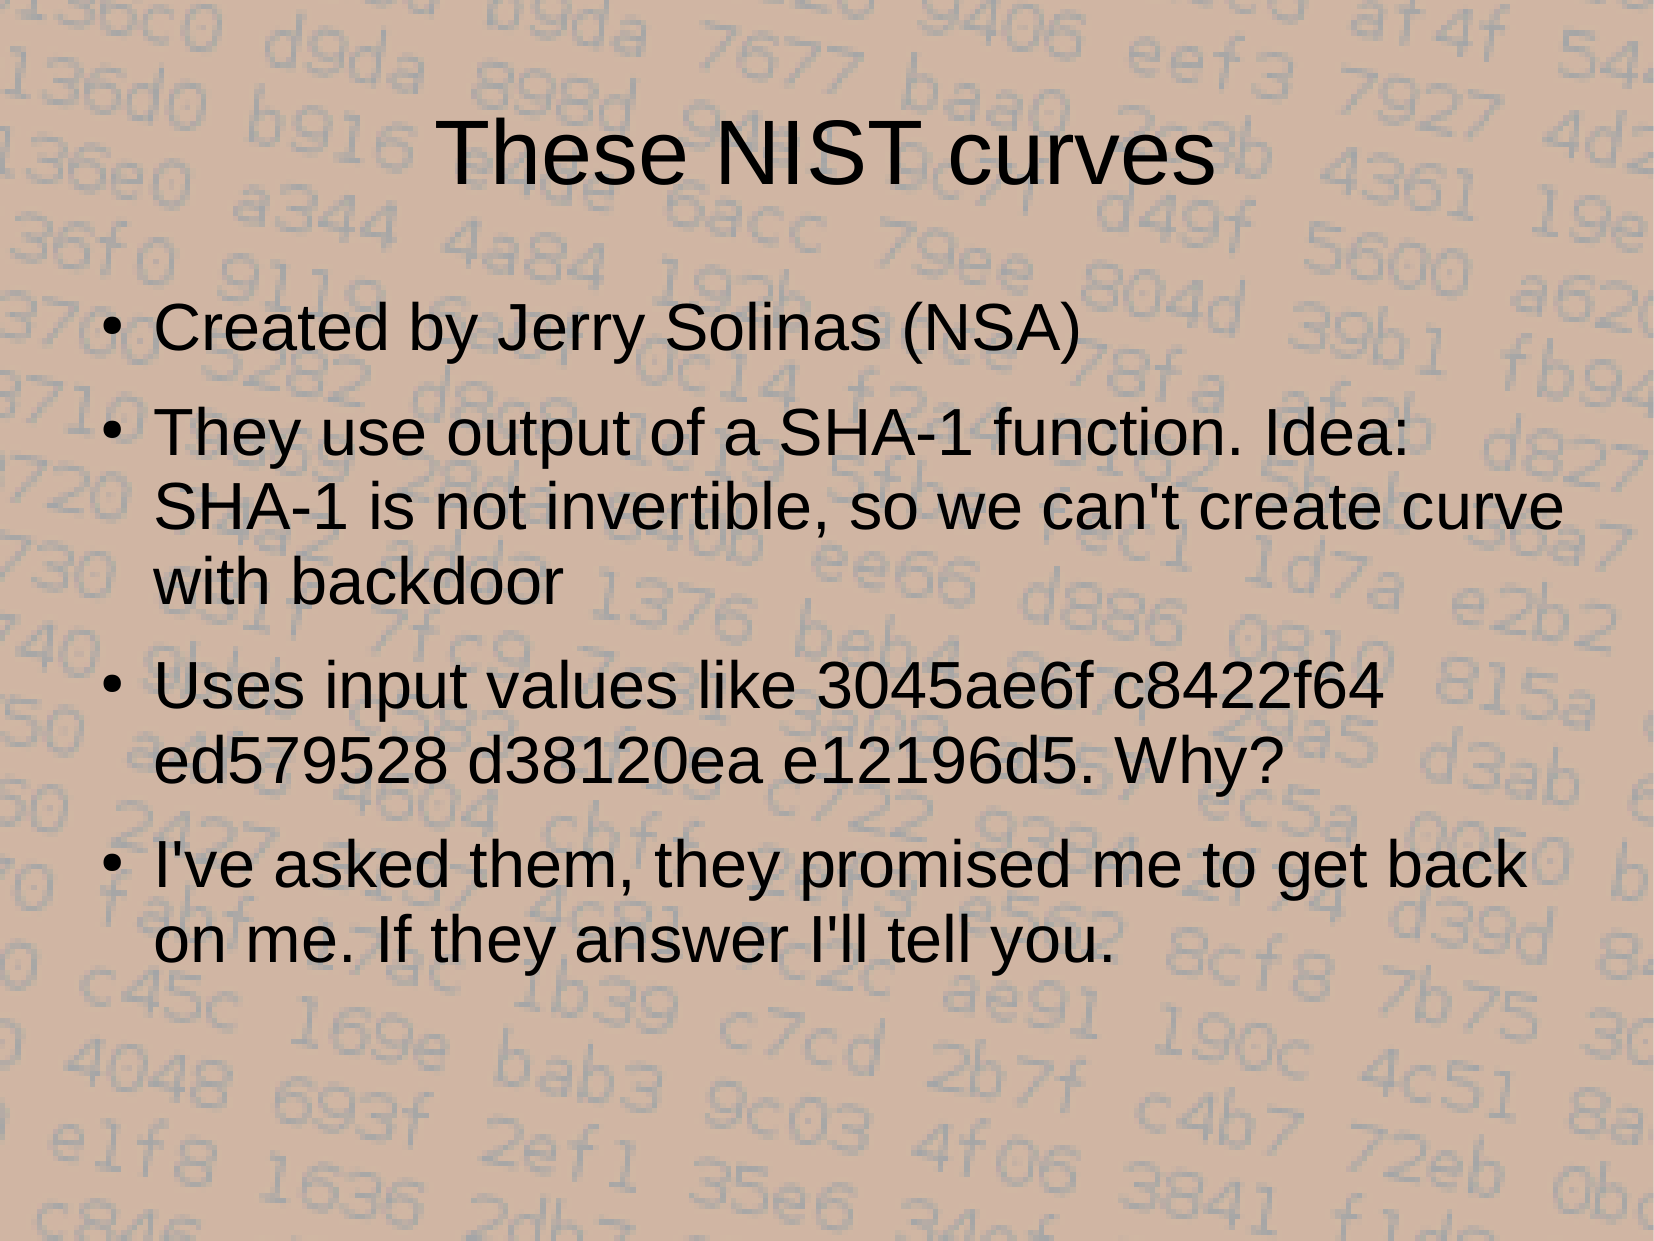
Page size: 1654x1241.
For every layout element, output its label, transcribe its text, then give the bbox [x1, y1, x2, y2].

title These NIST curves [82, 49, 1571, 257]
list Created by Jerry Solinas (NSA) They use output of a SHA-1 function. Idea: SHA-1 is not invertible, so we can't create curve with backdoor Uses input values like 3045ae6f c8422f64 ed579528 d38120ea e12196d5. Why? I've asked them, they promised me to get back on me. If they answer I'll tell you. [82, 290, 1571, 1205]
picture [0, 0, 1654, 1241]
